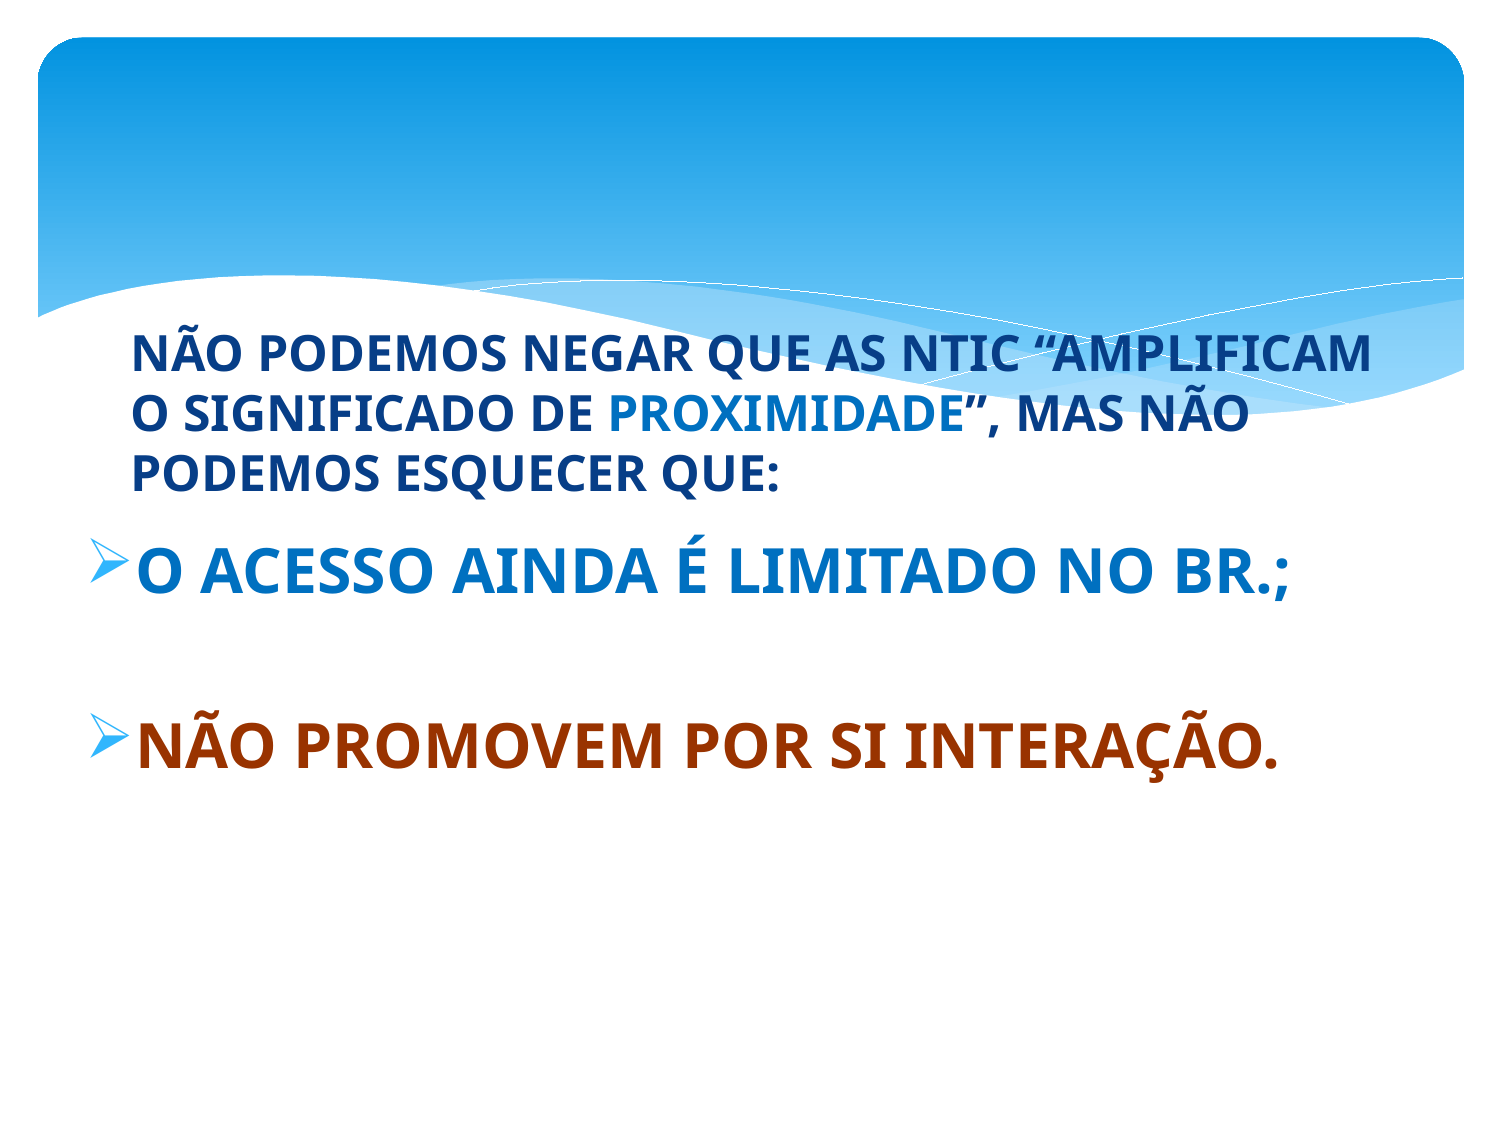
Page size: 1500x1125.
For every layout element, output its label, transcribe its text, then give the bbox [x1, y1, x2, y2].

list NÃO PODEMOS NEGAR QUE AS NTIC “AMPLIFICAM O SIGNIFICADO DE PROXIMIDADE”, MAS NÃO PODEMOS ESQUECER QUE: O ACESSO AINDA É LIMITADO NO BR.; NÃO PROMOVEM POR SI INTERAÇÃO. [70, 243, 1421, 1059]
